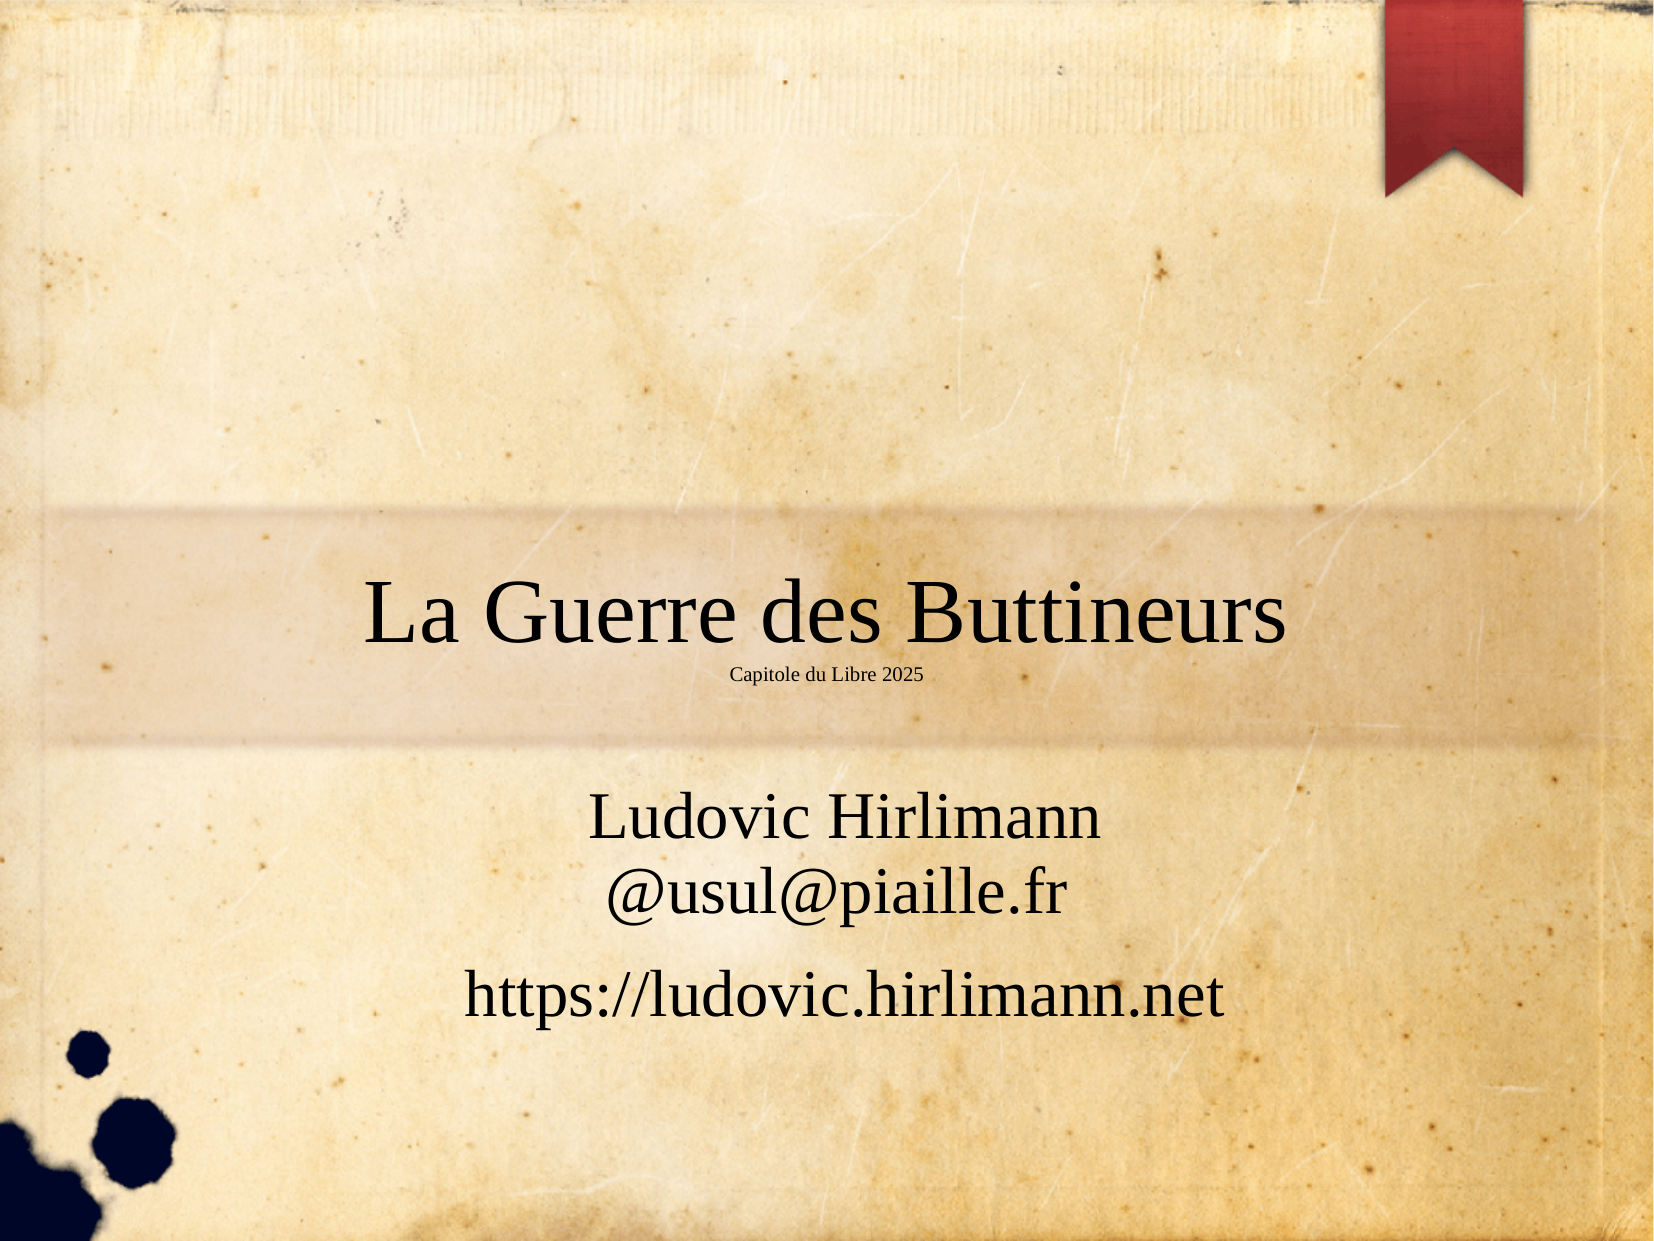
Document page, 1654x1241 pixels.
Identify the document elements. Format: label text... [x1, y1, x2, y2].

title La Guerre des Buttineurs Capitole du Libre 2025 [82, 519, 1571, 727]
list Ludovic Hirlimann @usul@piaille.fr https://ludovic.hirlimann.net [82, 779, 1538, 1205]
picture [0, 0, 1654, 1241]
